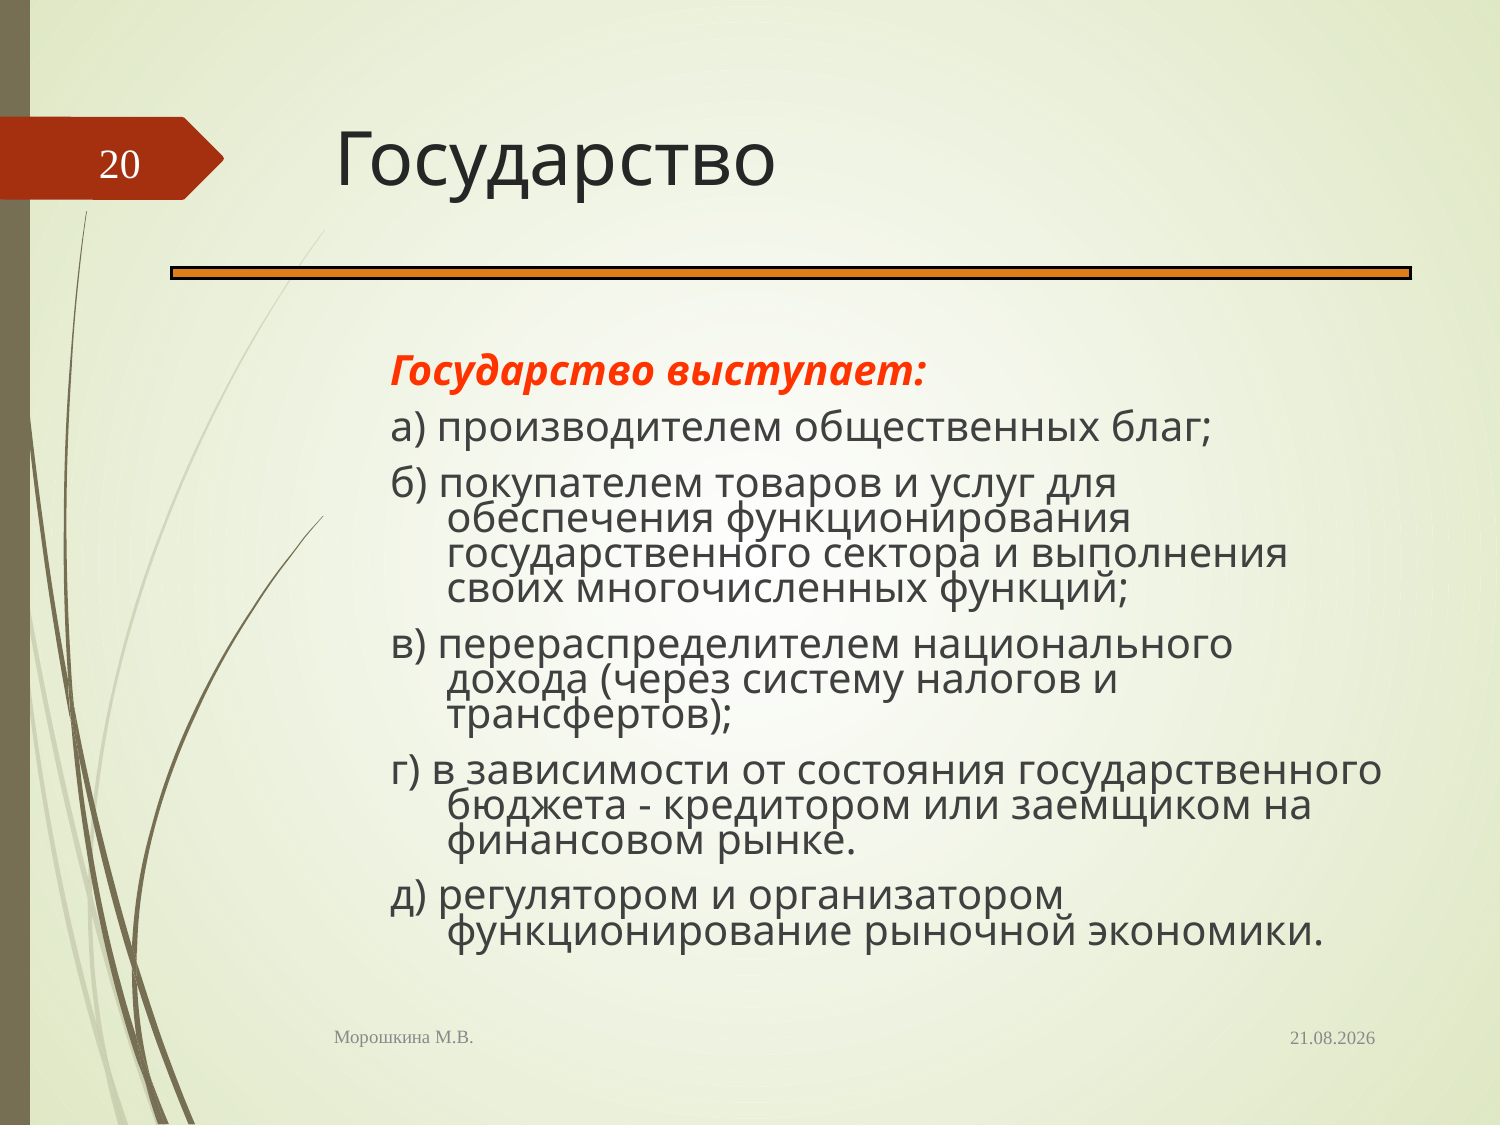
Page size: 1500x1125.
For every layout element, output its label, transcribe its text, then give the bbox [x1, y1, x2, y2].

text_box [1275, 1006, 1401, 1068]
text_box [83, 129, 180, 190]
title Государство [319, 102, 1400, 313]
list Государство выступает: а) производителем общественных благ; б) покупателем товаров и услуг для обеспечения функционирования государственного сектора и выполнения своих многочисленных функций; в) перераспределителем национального дохода (через систему налогов и трансфертов); г) в зависимости от состояния государственного бюджета - кредитором или заемщиком на финансовом рынке. д) регулятором и организатором функционирование рыночной экономики. [318, 350, 1401, 970]
text_box Морошкина М.В. [318, 1006, 1257, 1067]
